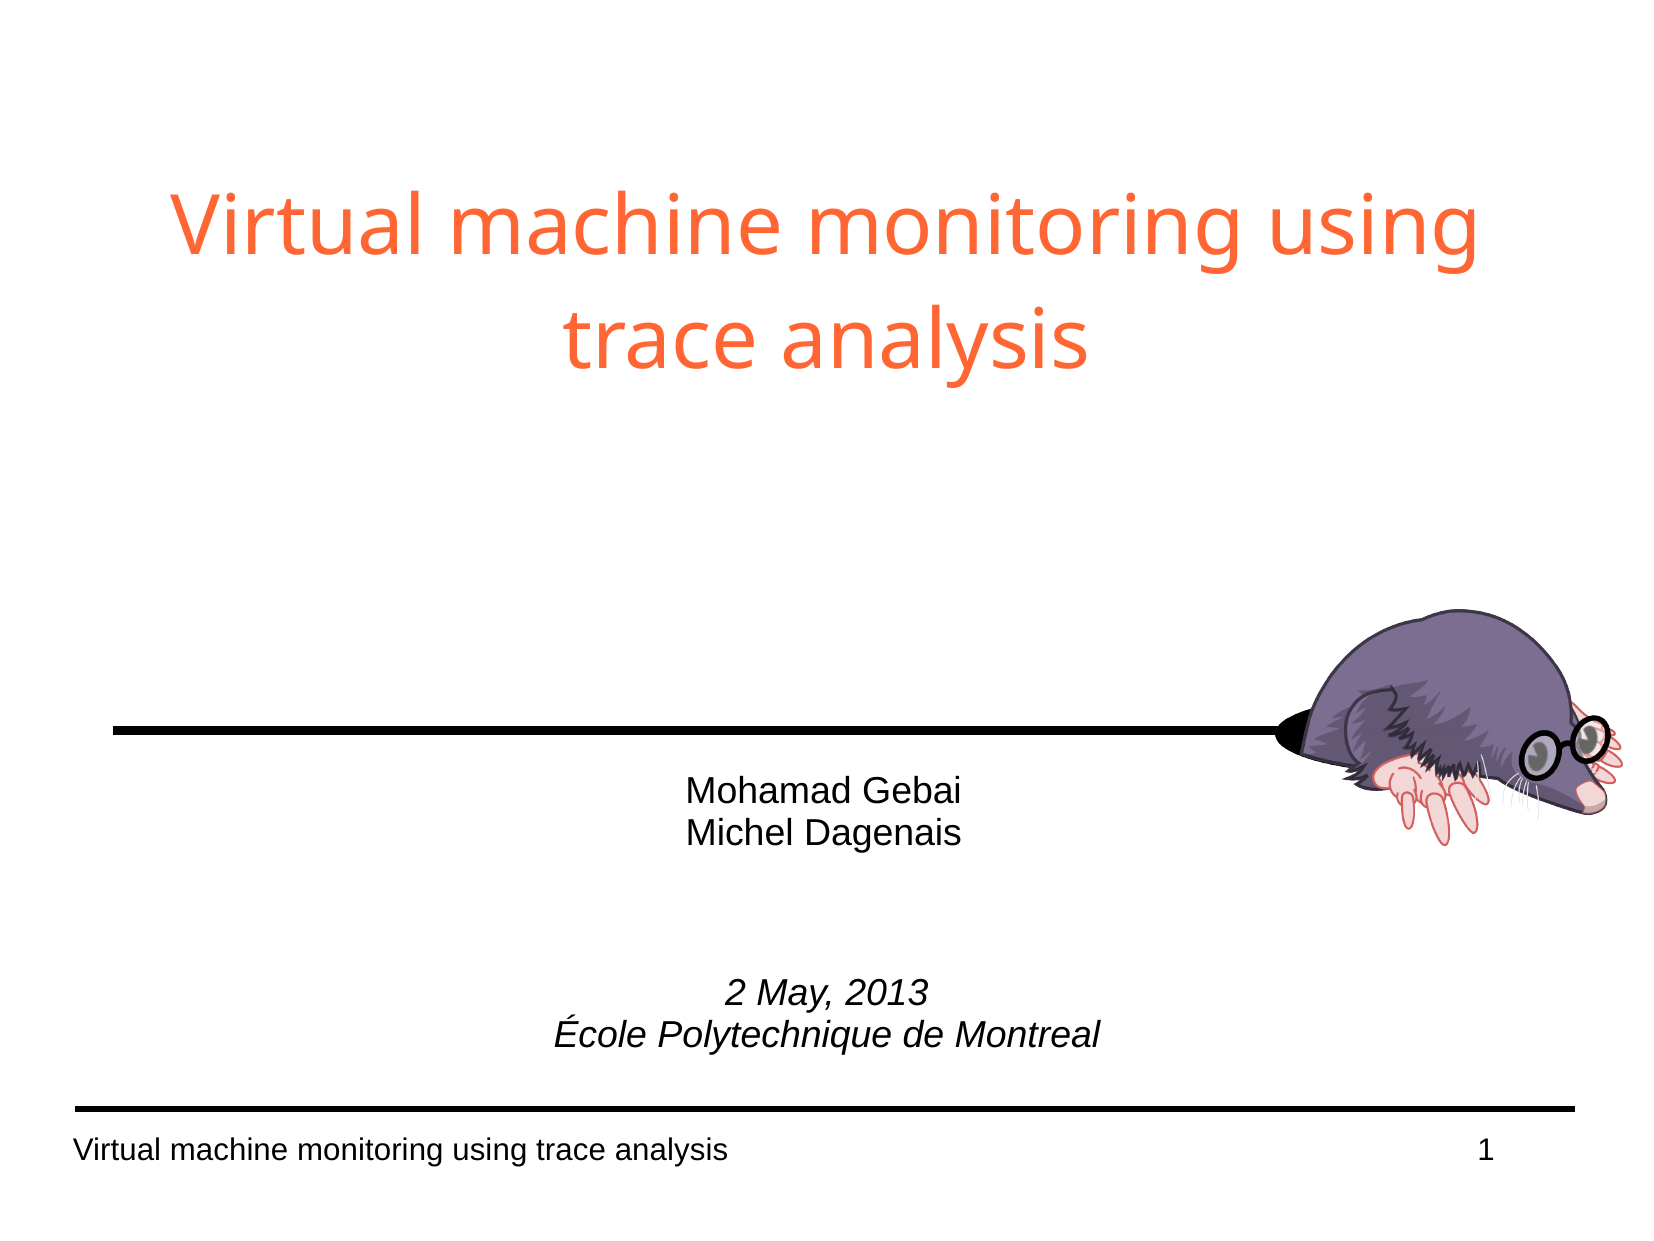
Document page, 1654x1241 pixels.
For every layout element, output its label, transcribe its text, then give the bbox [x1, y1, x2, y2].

picture [1275, 609, 1623, 856]
text_box 2 May, 2013 École Polytechnique de Montreal [283, 963, 1371, 1074]
title Virtual machine monitoring using trace analysis [82, 16, 1571, 542]
text_box Mohamad Gebai Michel Dagenais [670, 762, 977, 870]
